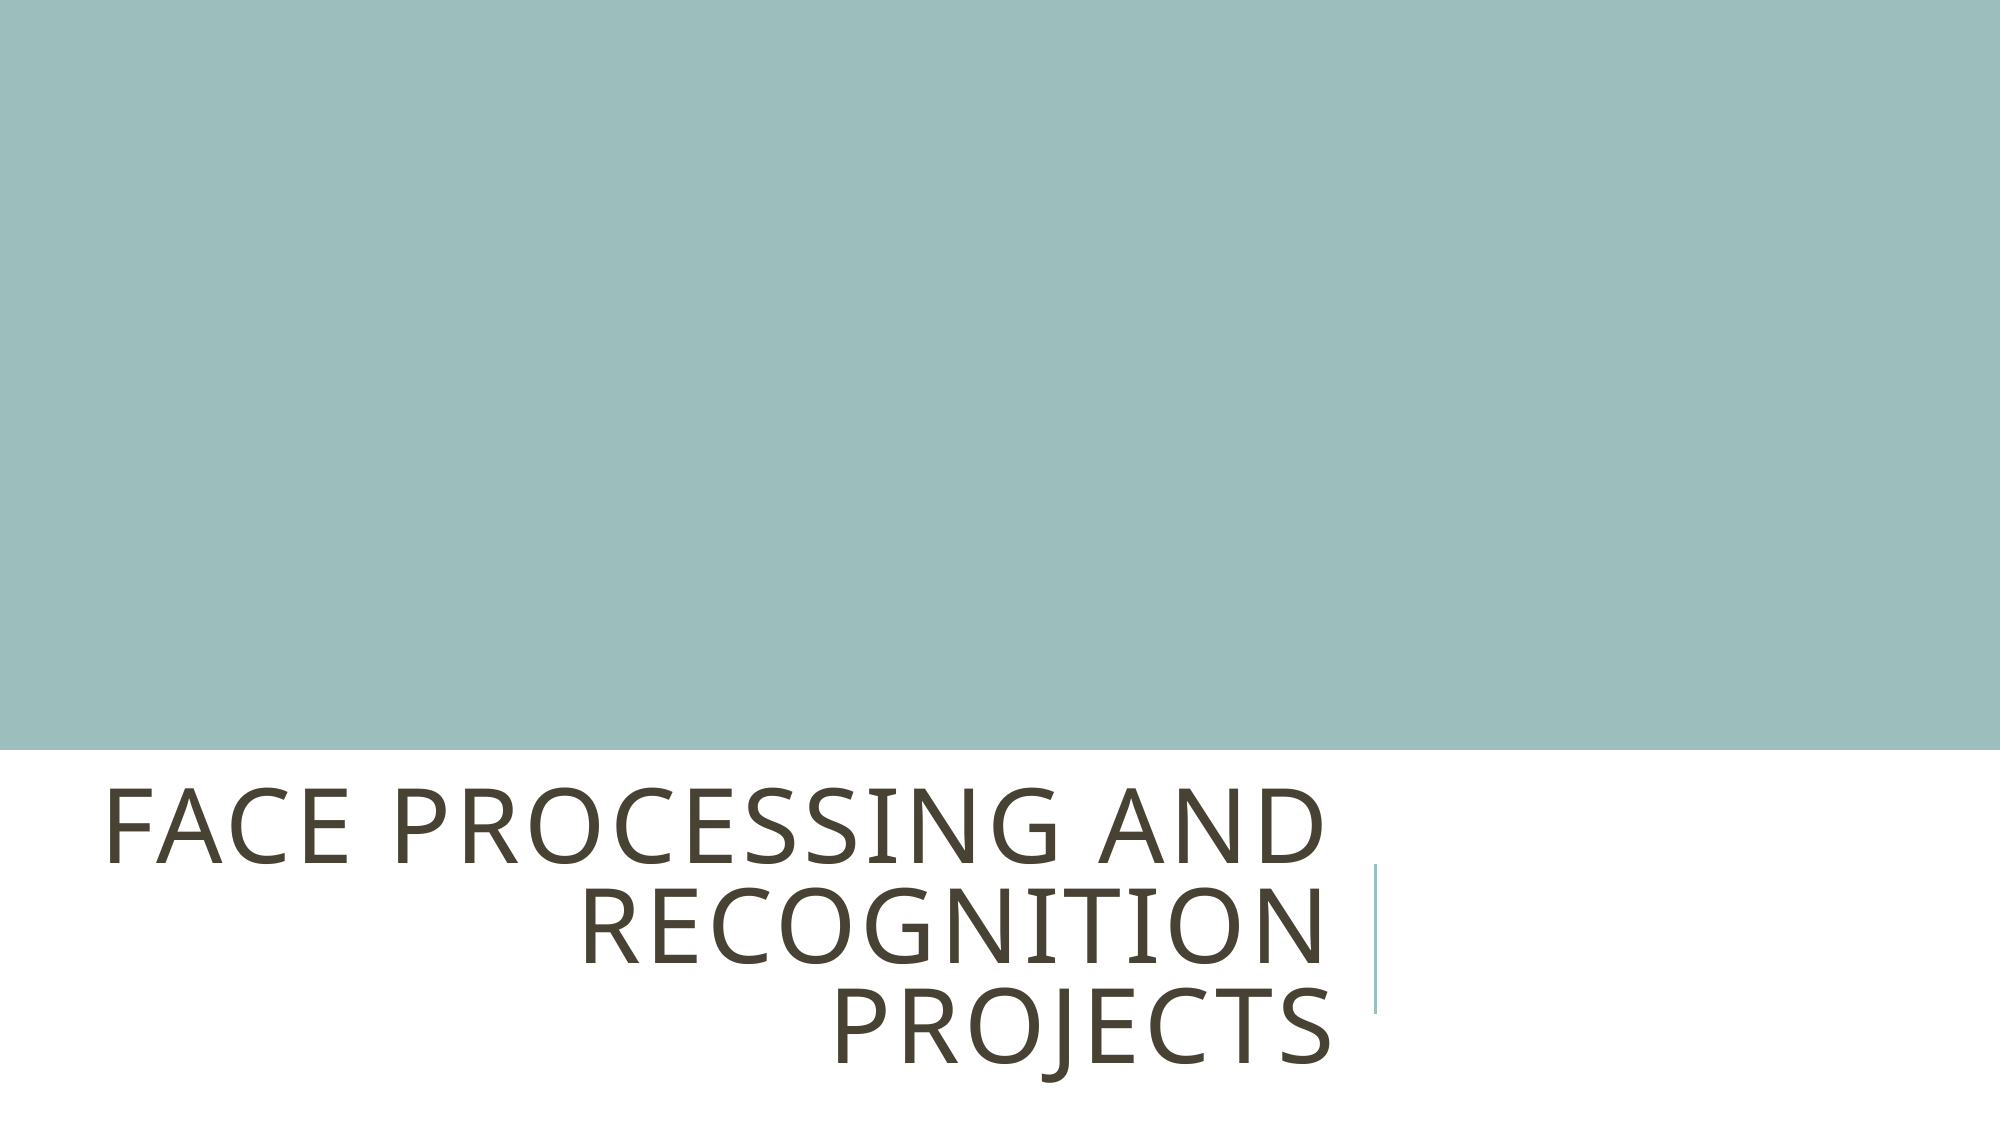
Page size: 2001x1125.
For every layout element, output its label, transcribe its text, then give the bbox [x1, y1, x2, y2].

title Face Processing And Recognition Projects [75, 813, 1350, 1054]
